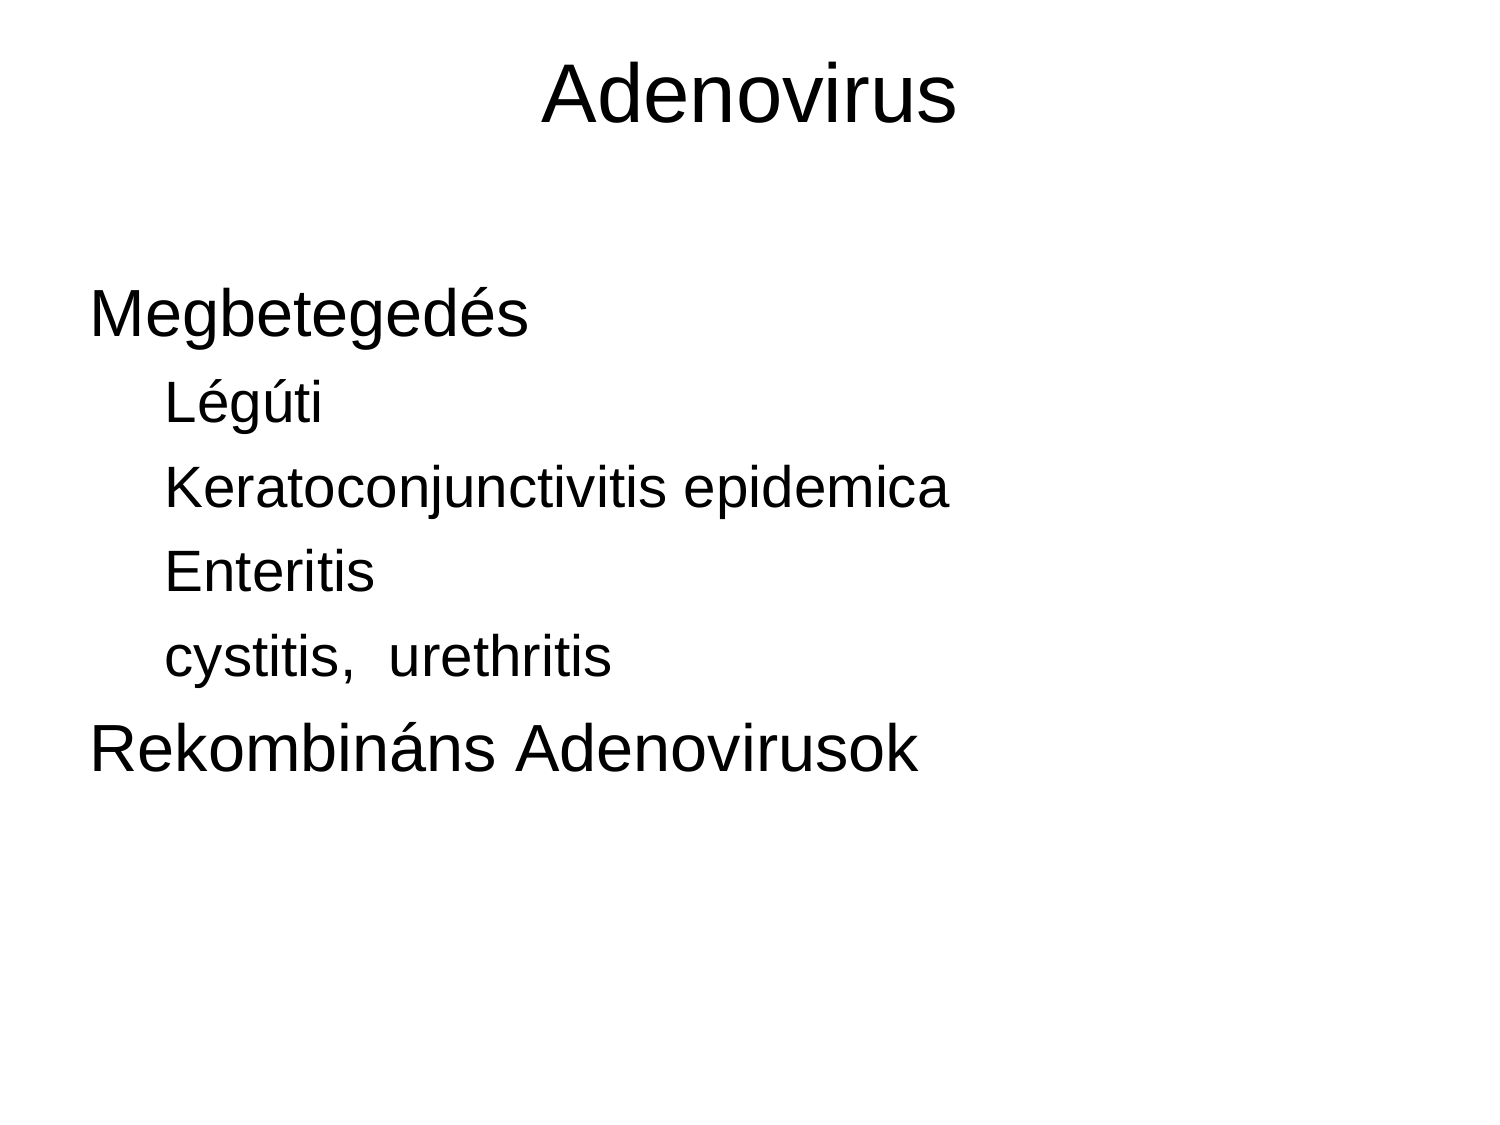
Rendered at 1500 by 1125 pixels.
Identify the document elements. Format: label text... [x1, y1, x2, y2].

title Adenovirus [75, 31, 1426, 247]
list Megbetegedés Légúti Keratoconjunctivitis epidemica Enteritis cystitis, urethritis Rekombináns Adenovirusok [75, 262, 1426, 1005]
